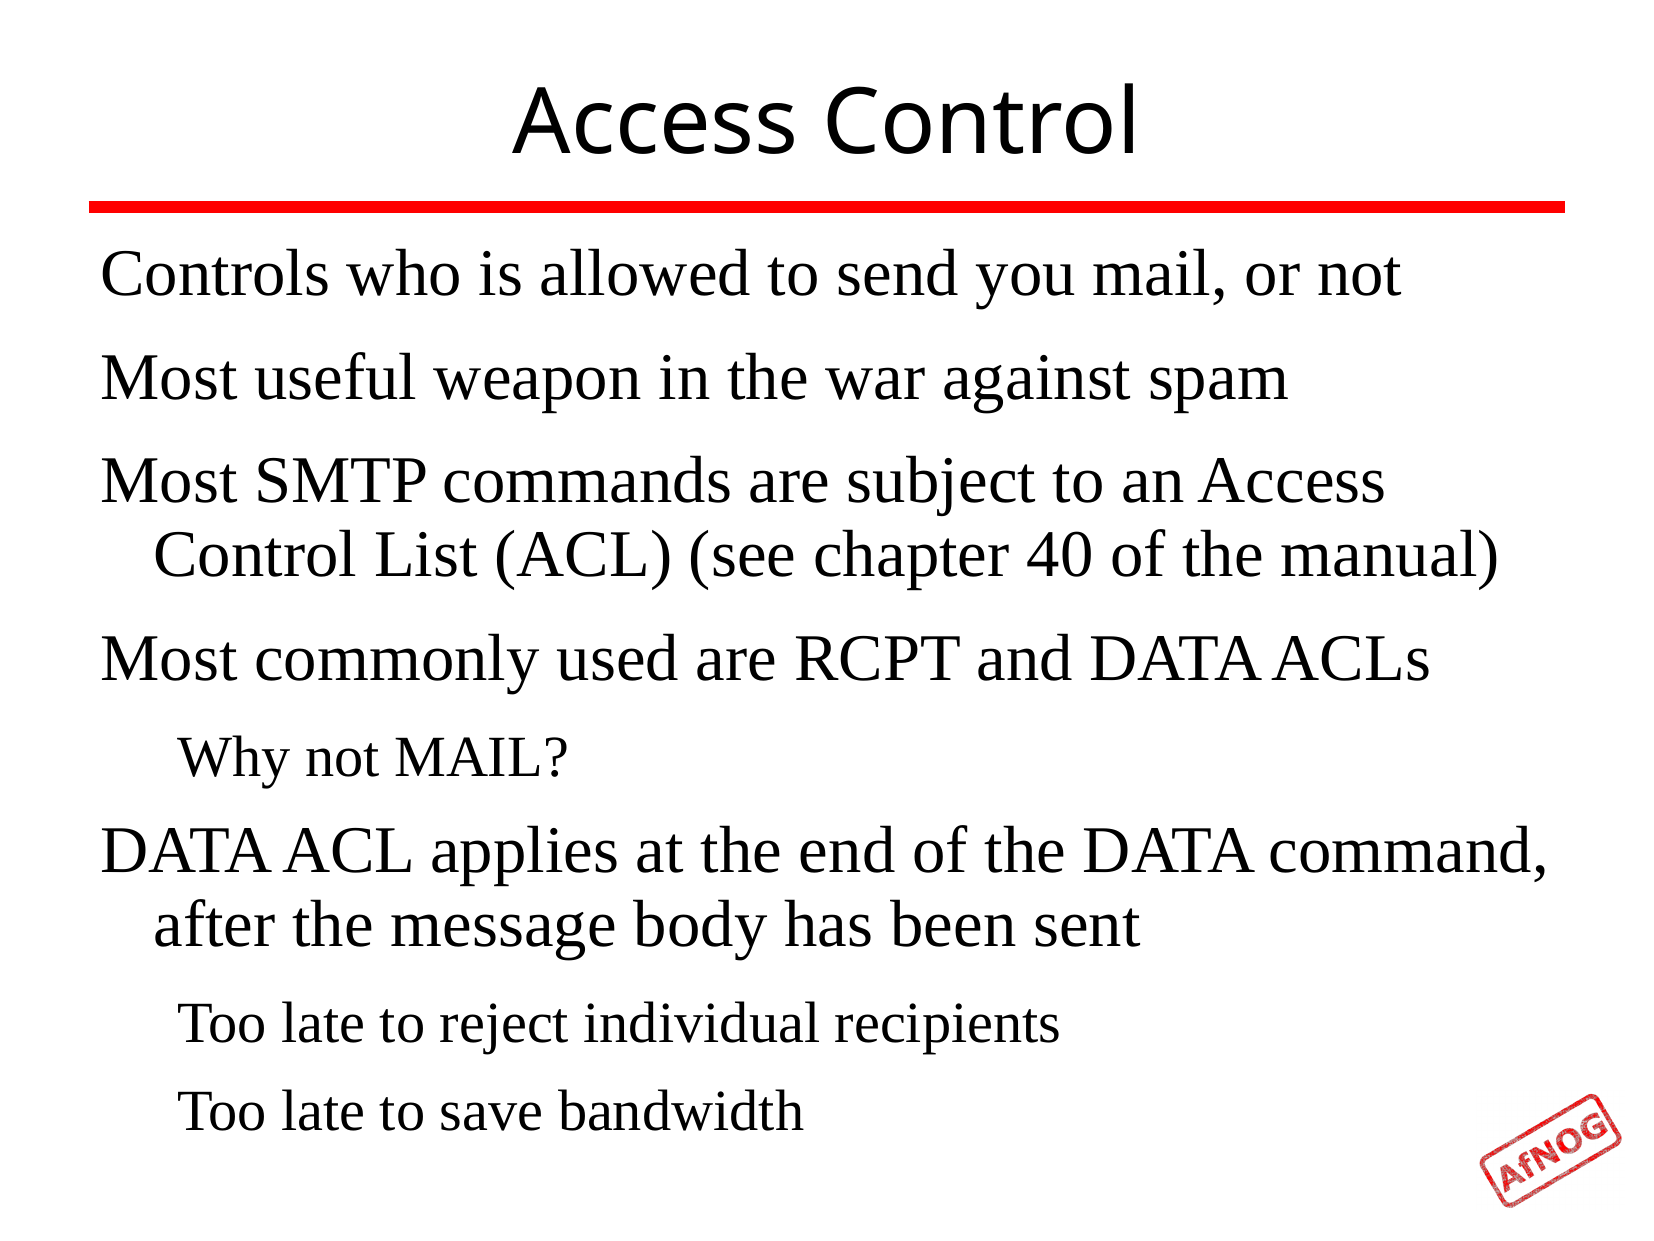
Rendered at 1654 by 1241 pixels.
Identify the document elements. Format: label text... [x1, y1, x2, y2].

title Access Control [88, 29, 1565, 207]
list Controls who is allowed to send you mail, or not Most useful weapon in the war against spam Most SMTP commands are subject to an Access Control List (ACL) (see chapter 40 of the manual) Most commonly used are RCPT and DATA ACLs Why not MAIL? DATA ACL applies at the end of the DATA command, after the message body has been sent Too late to reject individual recipients Too late to save bandwidth [82, 236, 1571, 1144]
picture [1476, 1090, 1625, 1211]
